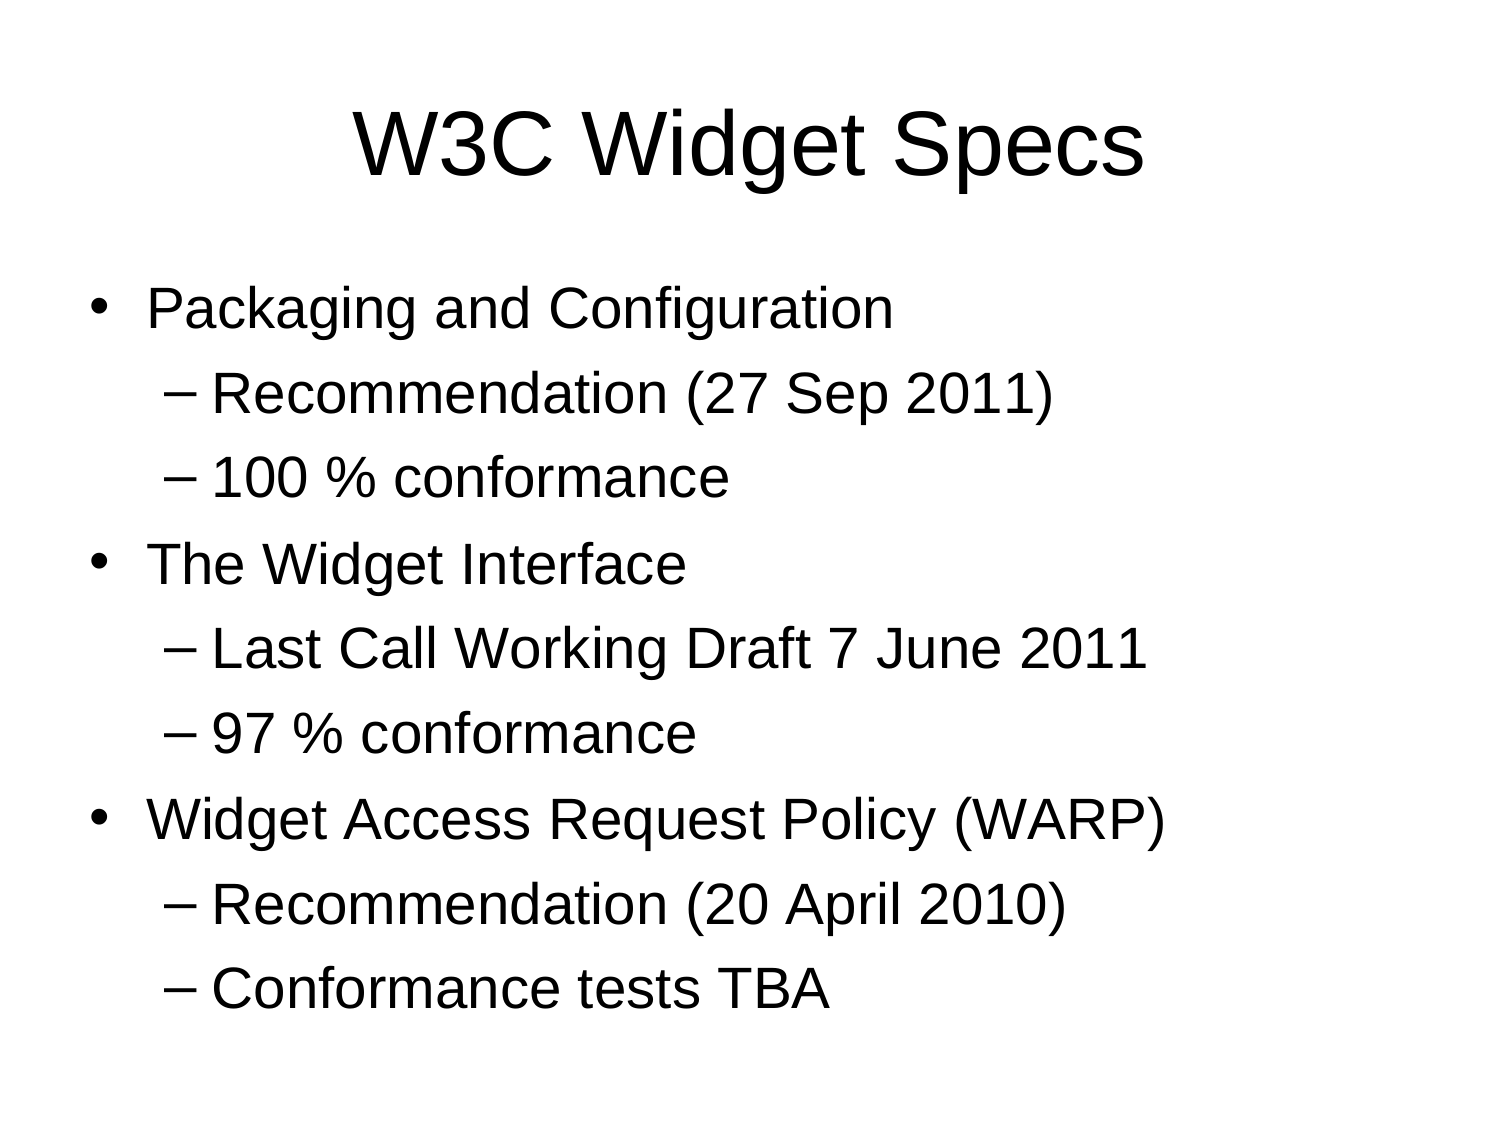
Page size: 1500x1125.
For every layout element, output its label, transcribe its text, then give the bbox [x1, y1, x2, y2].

title W3C Widget Specs [75, 44, 1426, 233]
list Packaging and Configuration Recommendation (27 Sep 2011) 100 % conformance The Widget Interface Last Call Working Draft 7 June 2011 97 % conformance Widget Access Request Policy (WARP) Recommendation (20 April 2010) Conformance tests TBA [75, 262, 1426, 1029]
